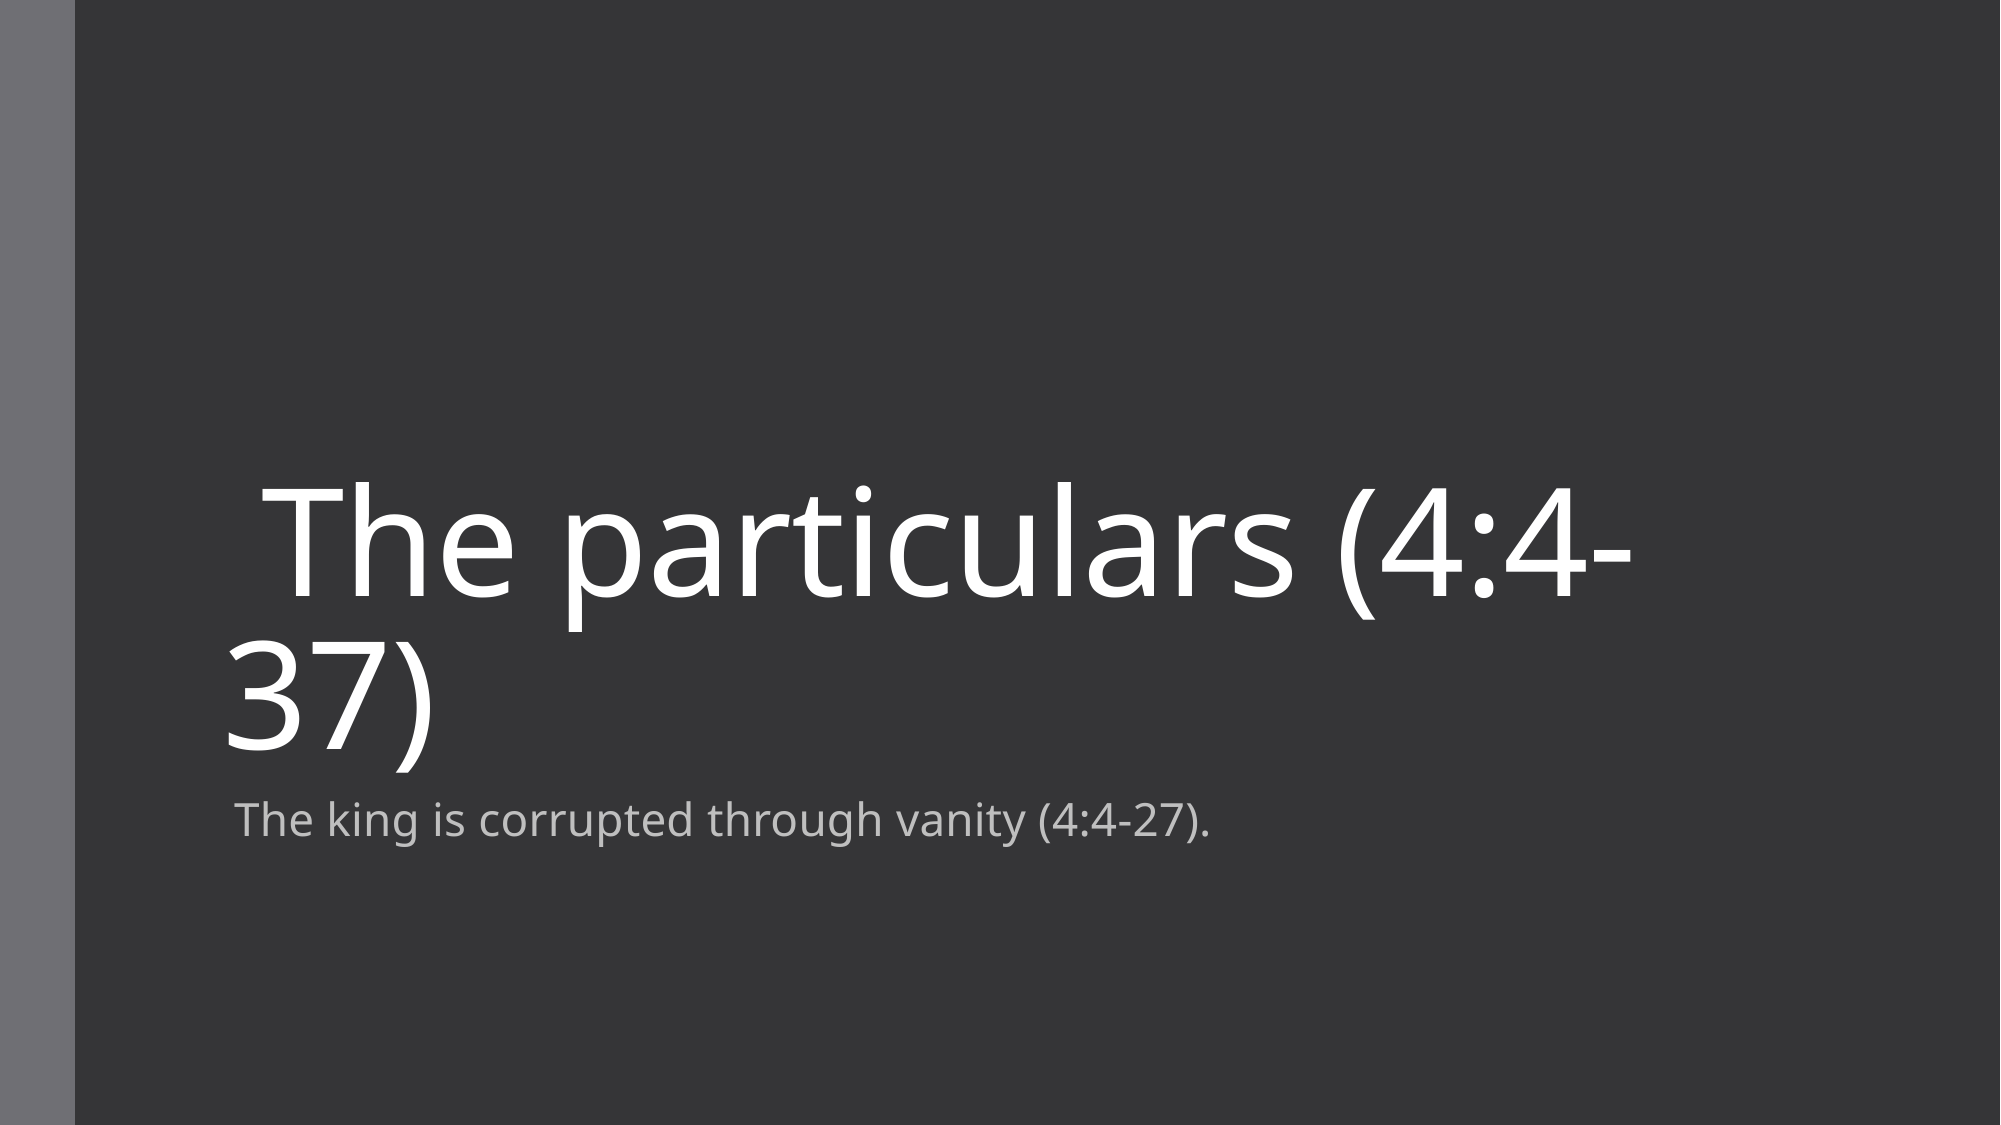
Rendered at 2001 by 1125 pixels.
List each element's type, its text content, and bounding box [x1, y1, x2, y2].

subtitle The king is corrupted through vanity (4:4-27). [206, 787, 1752, 1066]
title The particulars (4:4-37) [206, 124, 1752, 787]
